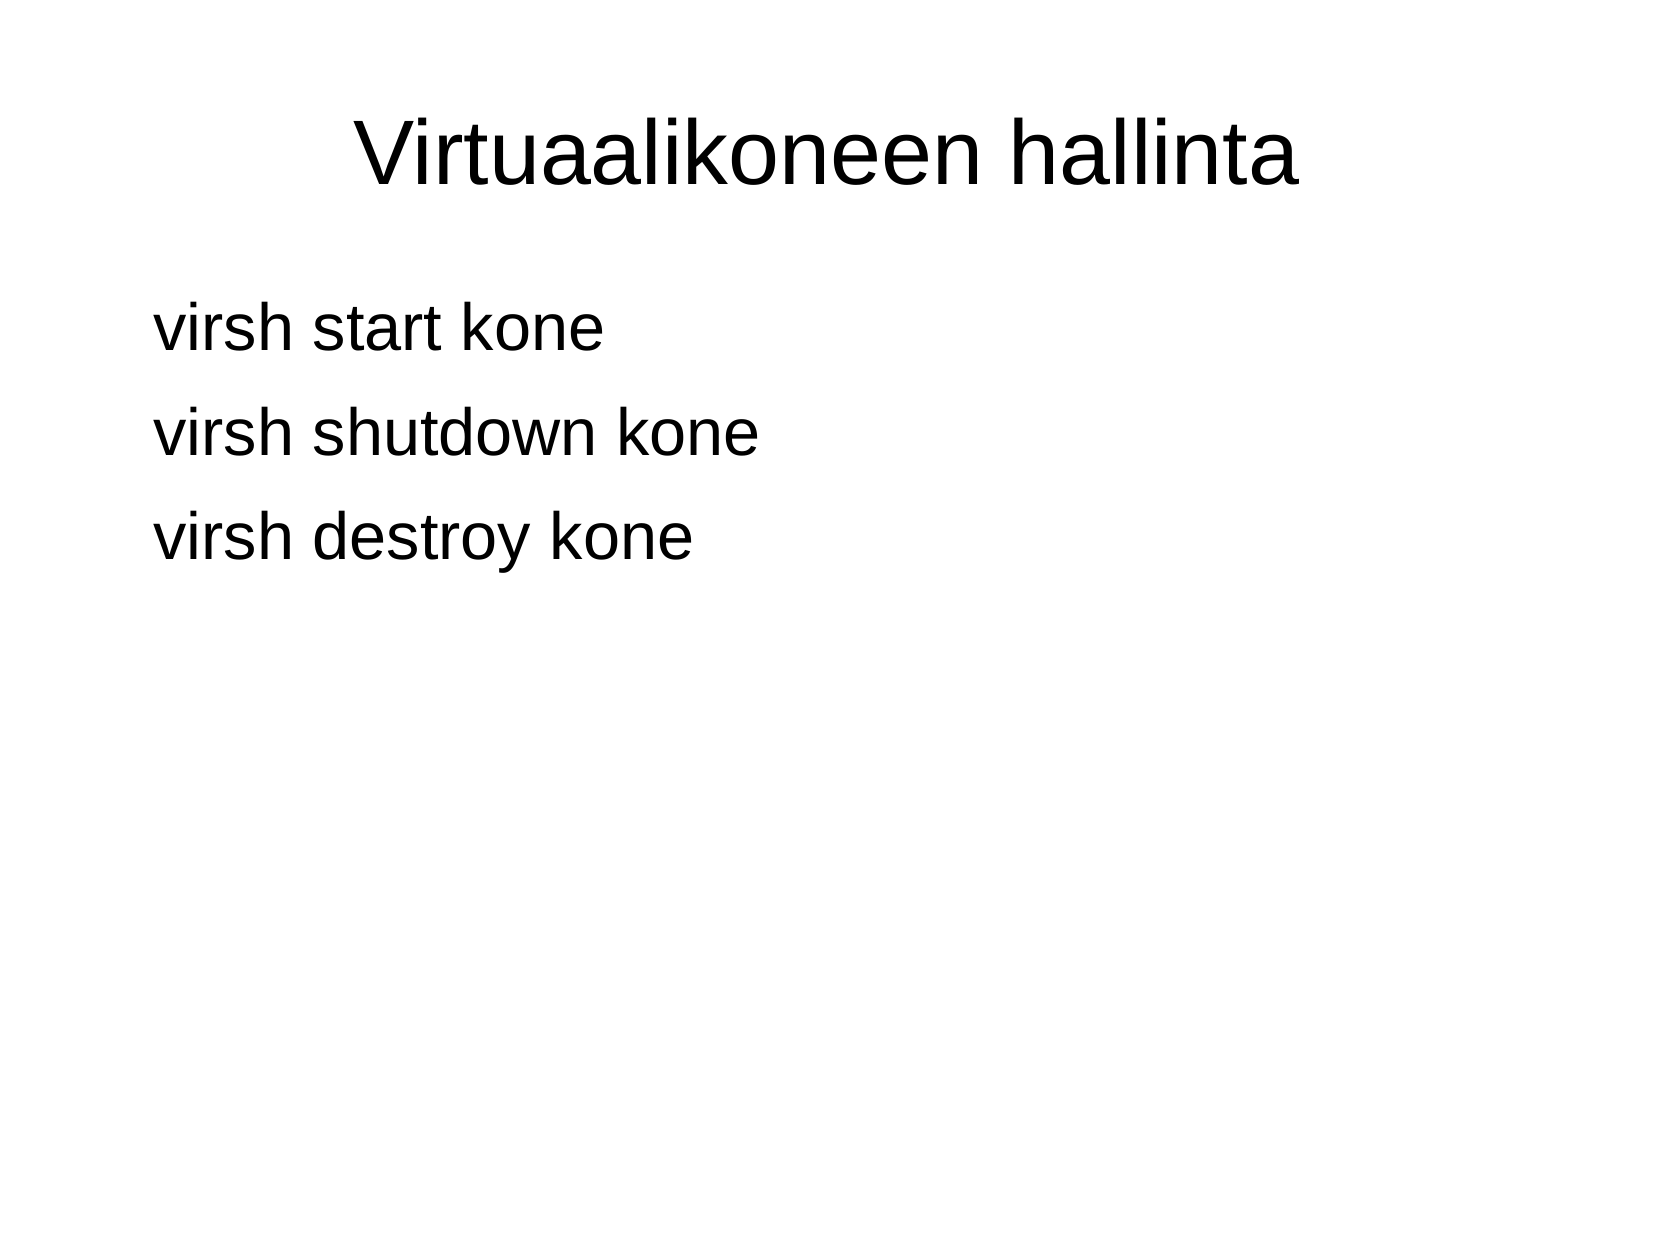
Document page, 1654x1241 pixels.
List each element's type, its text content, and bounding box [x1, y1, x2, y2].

title Virtuaalikoneen hallinta [82, 49, 1571, 257]
list virsh start kone virsh shutdown kone virsh destroy kone [82, 290, 1571, 1010]
